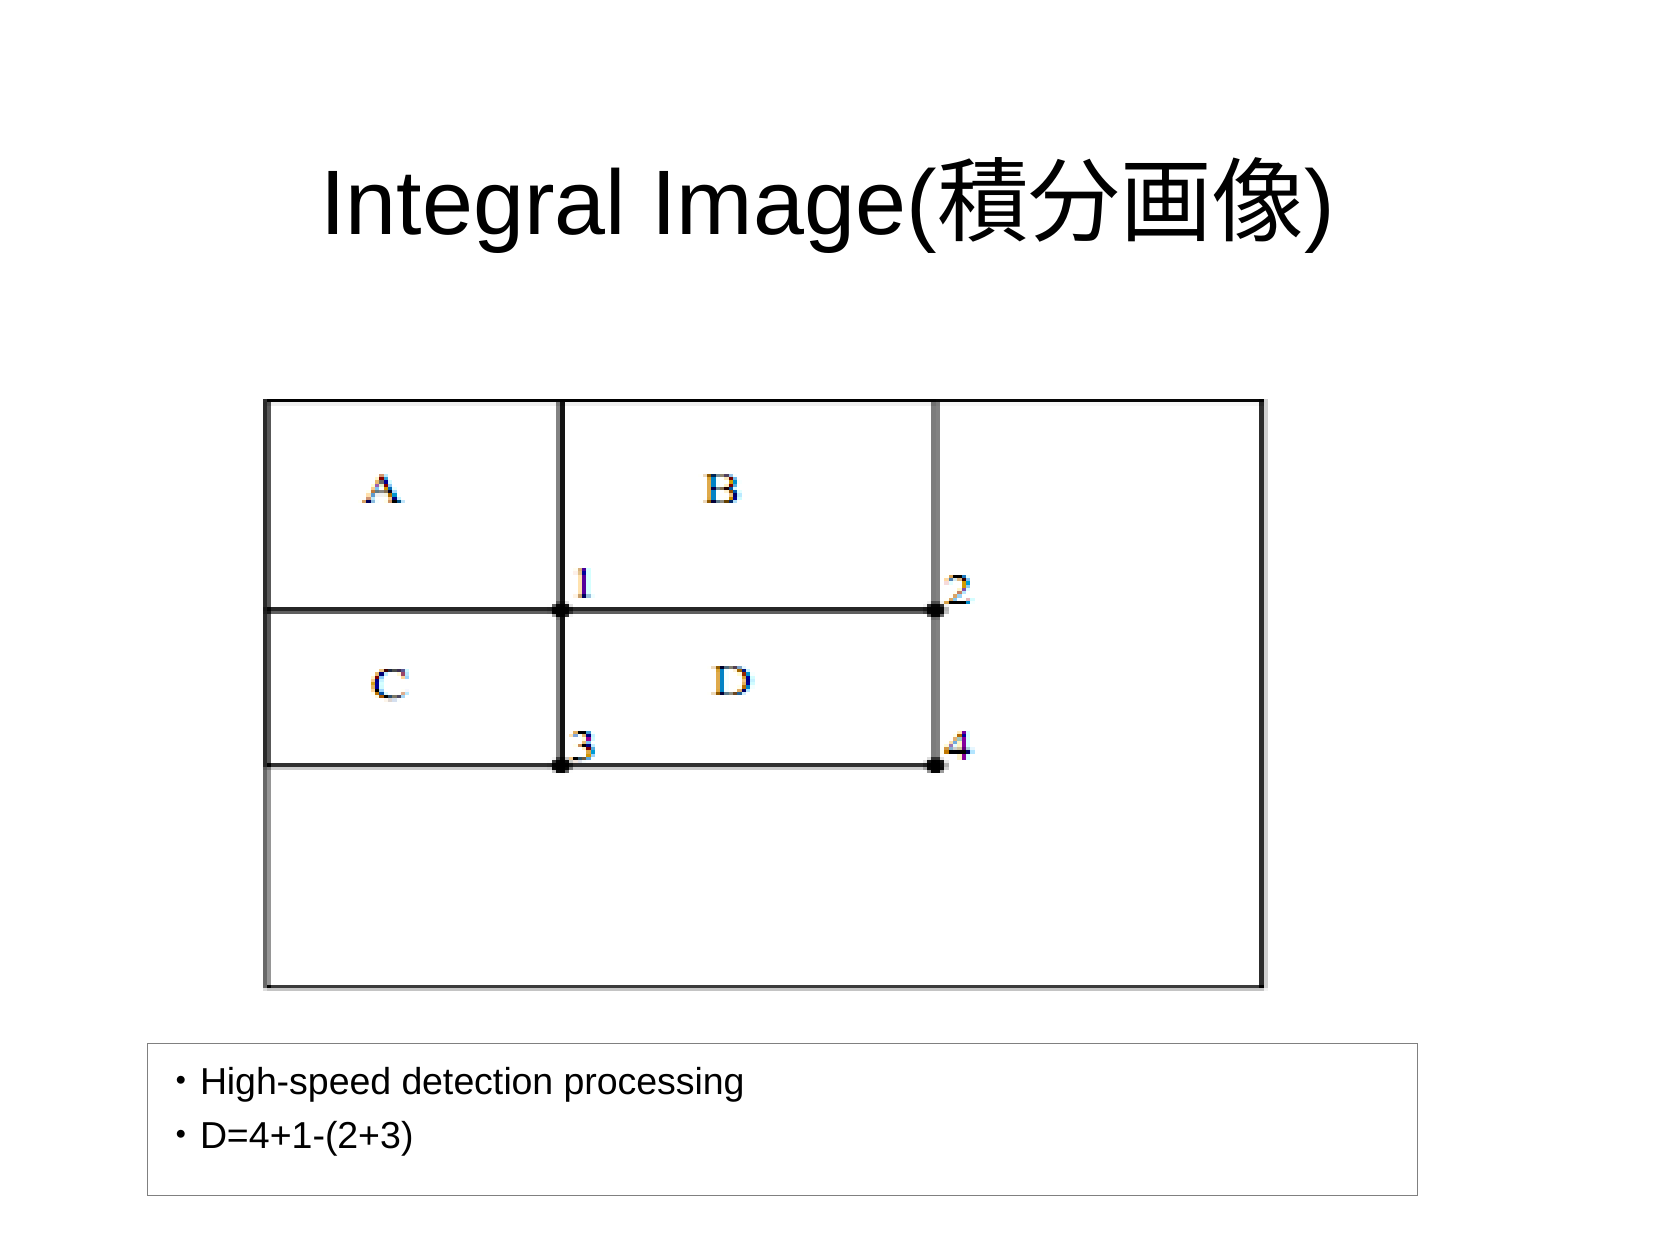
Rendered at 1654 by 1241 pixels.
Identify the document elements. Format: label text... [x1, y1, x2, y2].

text_box ・High-speed detection processing ・D=4+1-(2+3) [147, 1043, 1418, 1196]
picture [177, 354, 1359, 1034]
title Integral Image(積分画像) [121, 91, 1534, 299]
